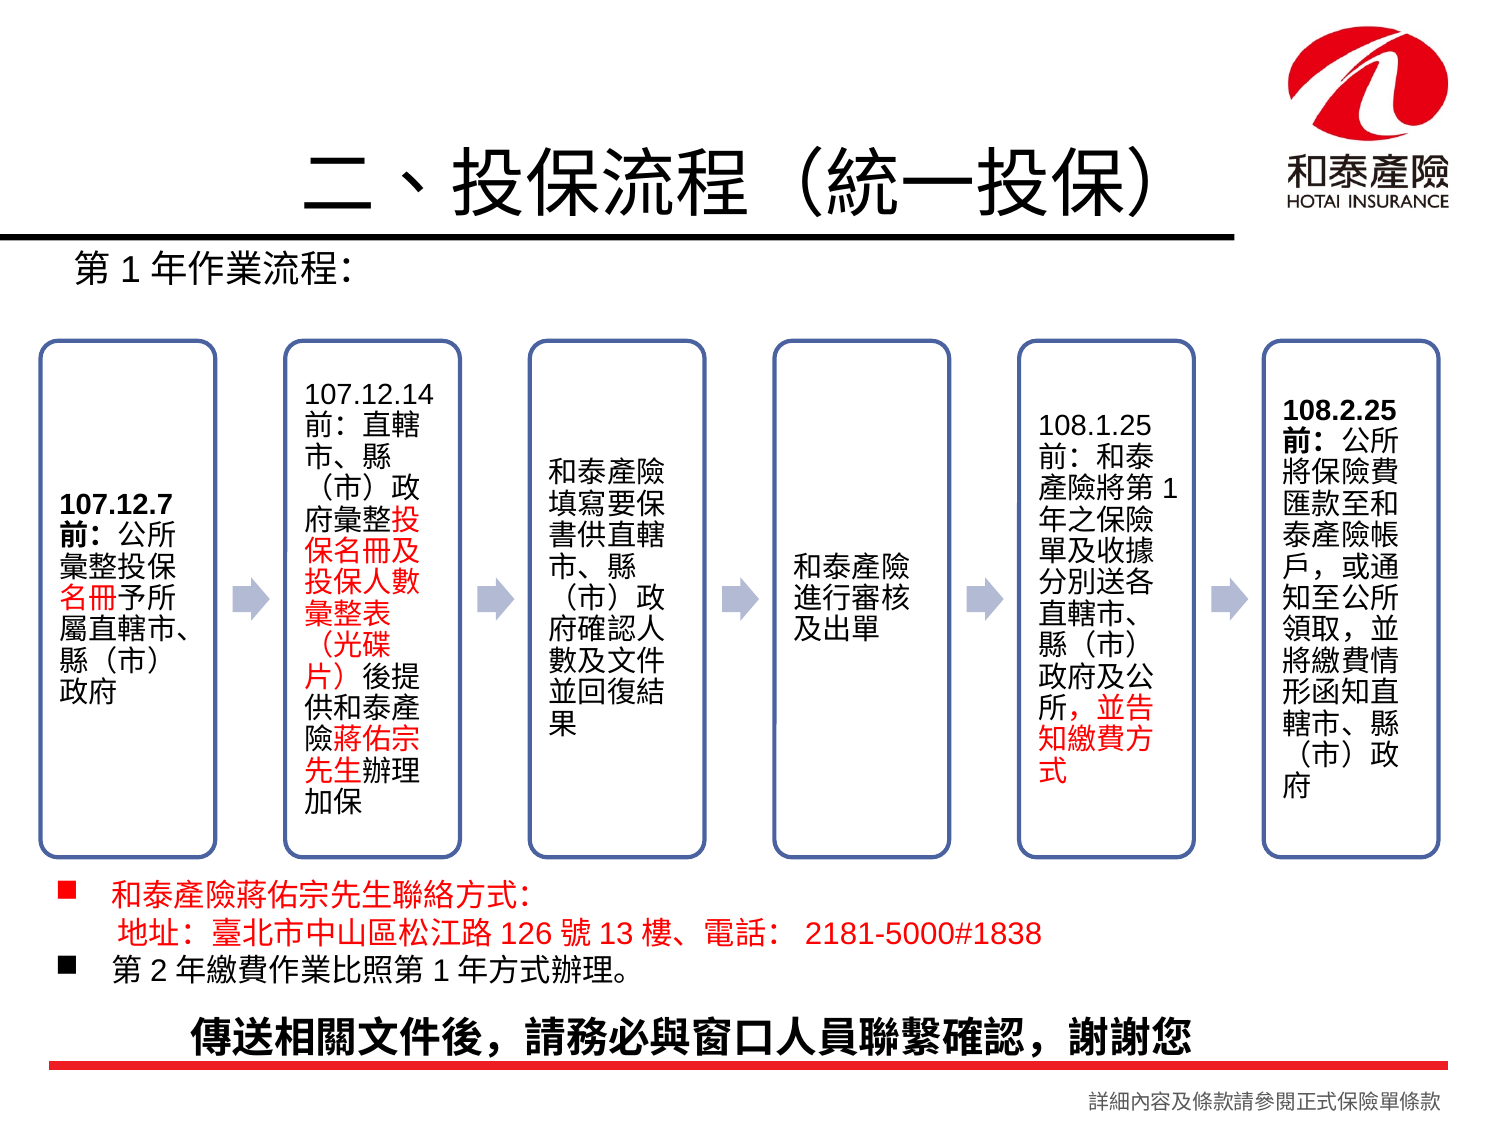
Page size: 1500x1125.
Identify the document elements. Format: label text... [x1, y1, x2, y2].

picture [49, 1061, 1448, 1070]
picture [1256, 5, 1478, 227]
text_box 第1年作業流程： [5, 237, 364, 297]
text_box [966, 577, 1004, 621]
text_box 傳送相關文件後，請務必與窗口人員聯繫確認，謝謝您 [175, 1003, 1208, 1069]
text_box 107.12.14前：直轄市、縣（市）政府彙整投保名冊及投保人數彙整表（光碟片）後提供和泰產險蔣佑宗先生辦理加保 [285, 340, 460, 858]
text_box 和泰產險進行審核及出單 [774, 340, 950, 858]
text_box 108.1.25前：和泰產險將第1年之保險單及收據分別送各直轄市、縣（市）政府及公所，並告知繳費方式 [1019, 340, 1194, 858]
text_box [232, 577, 270, 621]
title 二、投保流程（統一投保） [125, 123, 1375, 238]
text_box 107.12.7前：公所彙整投保名冊予所屬直轄市、縣（市）政府 [40, 340, 216, 858]
text_box [477, 577, 515, 621]
text_box 詳細內容及條款請參閱正式保險單條款 [501, 1081, 1456, 1122]
text_box 108.2.25前：公所將保險費匯款至和泰產險帳戶，或通知至公所領取，並將繳費情形函知直轄市、縣（市）政府 [1263, 340, 1439, 858]
text_box [1211, 577, 1249, 621]
text_box 和泰產險蔣佑宗先生聯絡方式： 地址：臺北市中山區松江路126號13樓、電話：2181-5000#1838 第2年繳費作業比照第1年方式辦理。 [40, 868, 1439, 996]
text_box 和泰產險填寫要保書供直轄市、縣（市）政府確認人數及文件並回復結果 [529, 340, 705, 858]
text_box [722, 577, 760, 621]
